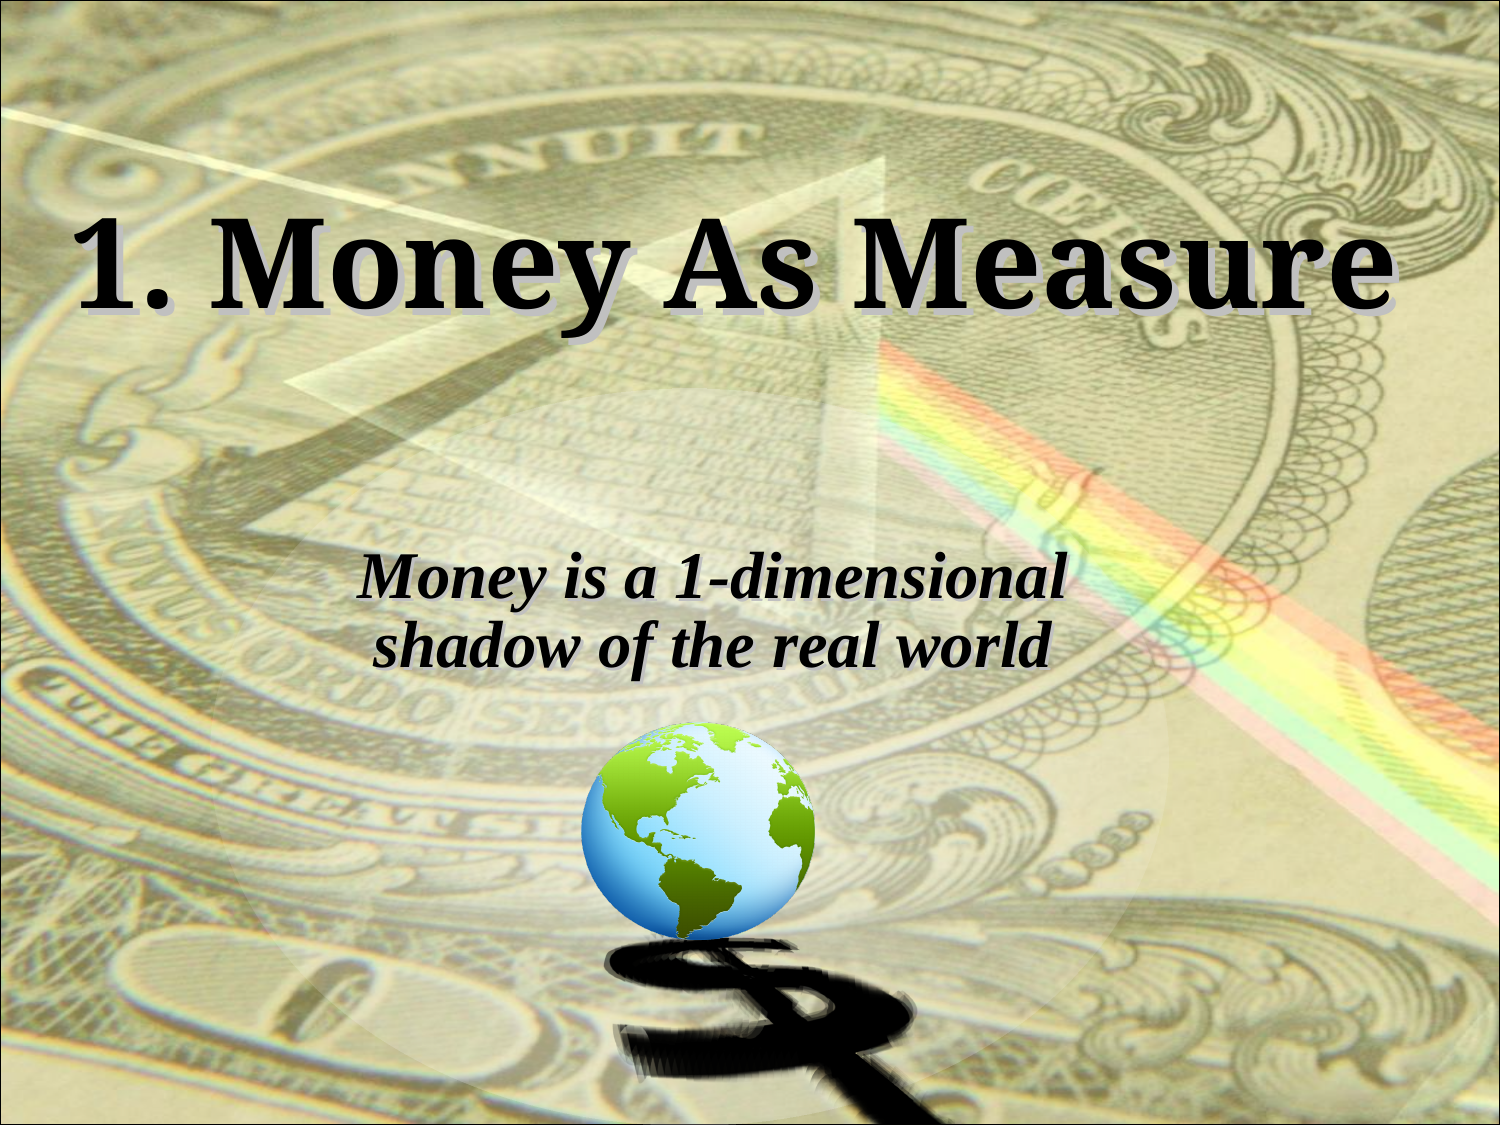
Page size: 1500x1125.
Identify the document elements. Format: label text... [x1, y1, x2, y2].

text_box [0, 0, 1500, 1125]
picture [581, 722, 962, 1125]
text_box 1. Money As Measure [53, 160, 1415, 357]
text_box Money is a 1-dimensional shadow of the real world [242, 535, 1185, 677]
